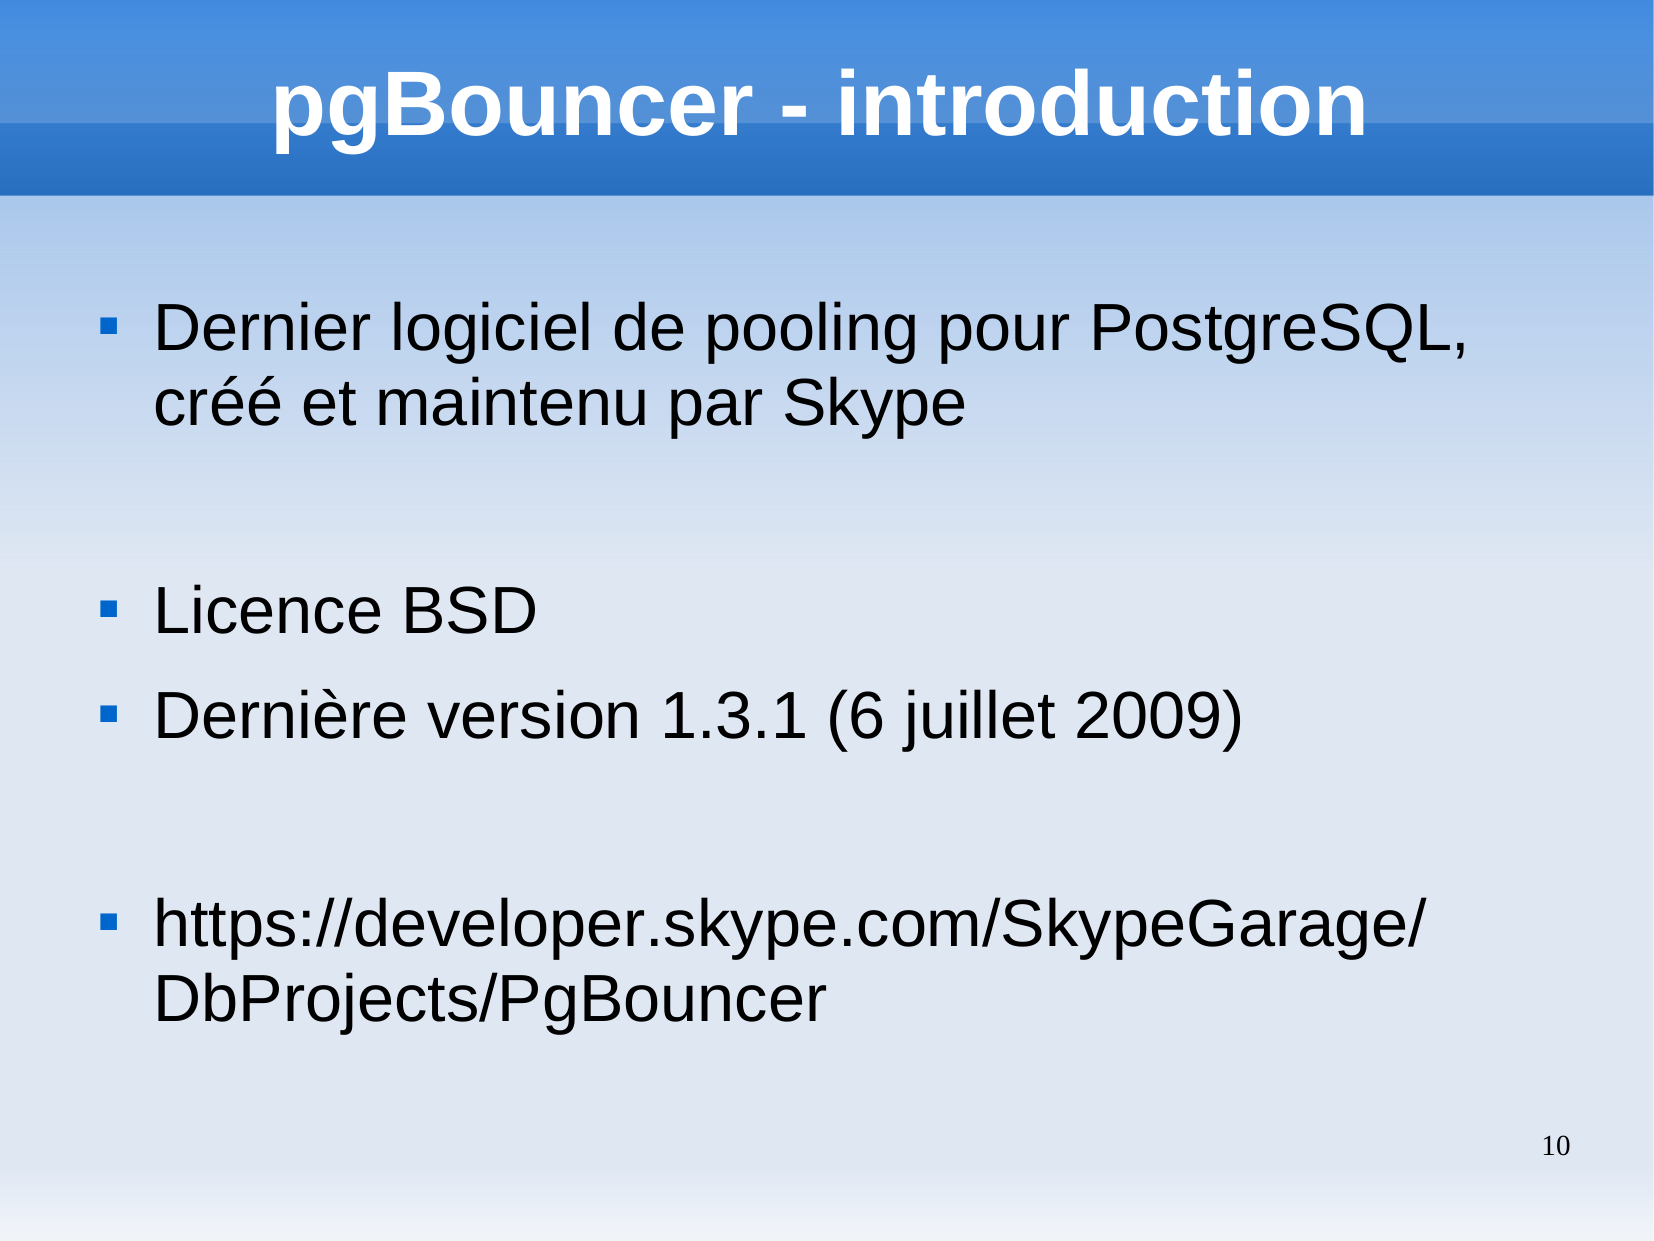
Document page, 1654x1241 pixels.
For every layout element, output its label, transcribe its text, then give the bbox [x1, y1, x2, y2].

title pgBouncer - introduction [76, 0, 1565, 208]
list Dernier logiciel de pooling pour PostgreSQL, créé et maintenu par Skype Licence BSD Dernière version 1.3.1 (6 juillet 2009) https://developer.skype.com/SkypeGarage/DbProjects/PgBouncer [82, 290, 1571, 1094]
picture [0, 0, 1654, 1241]
